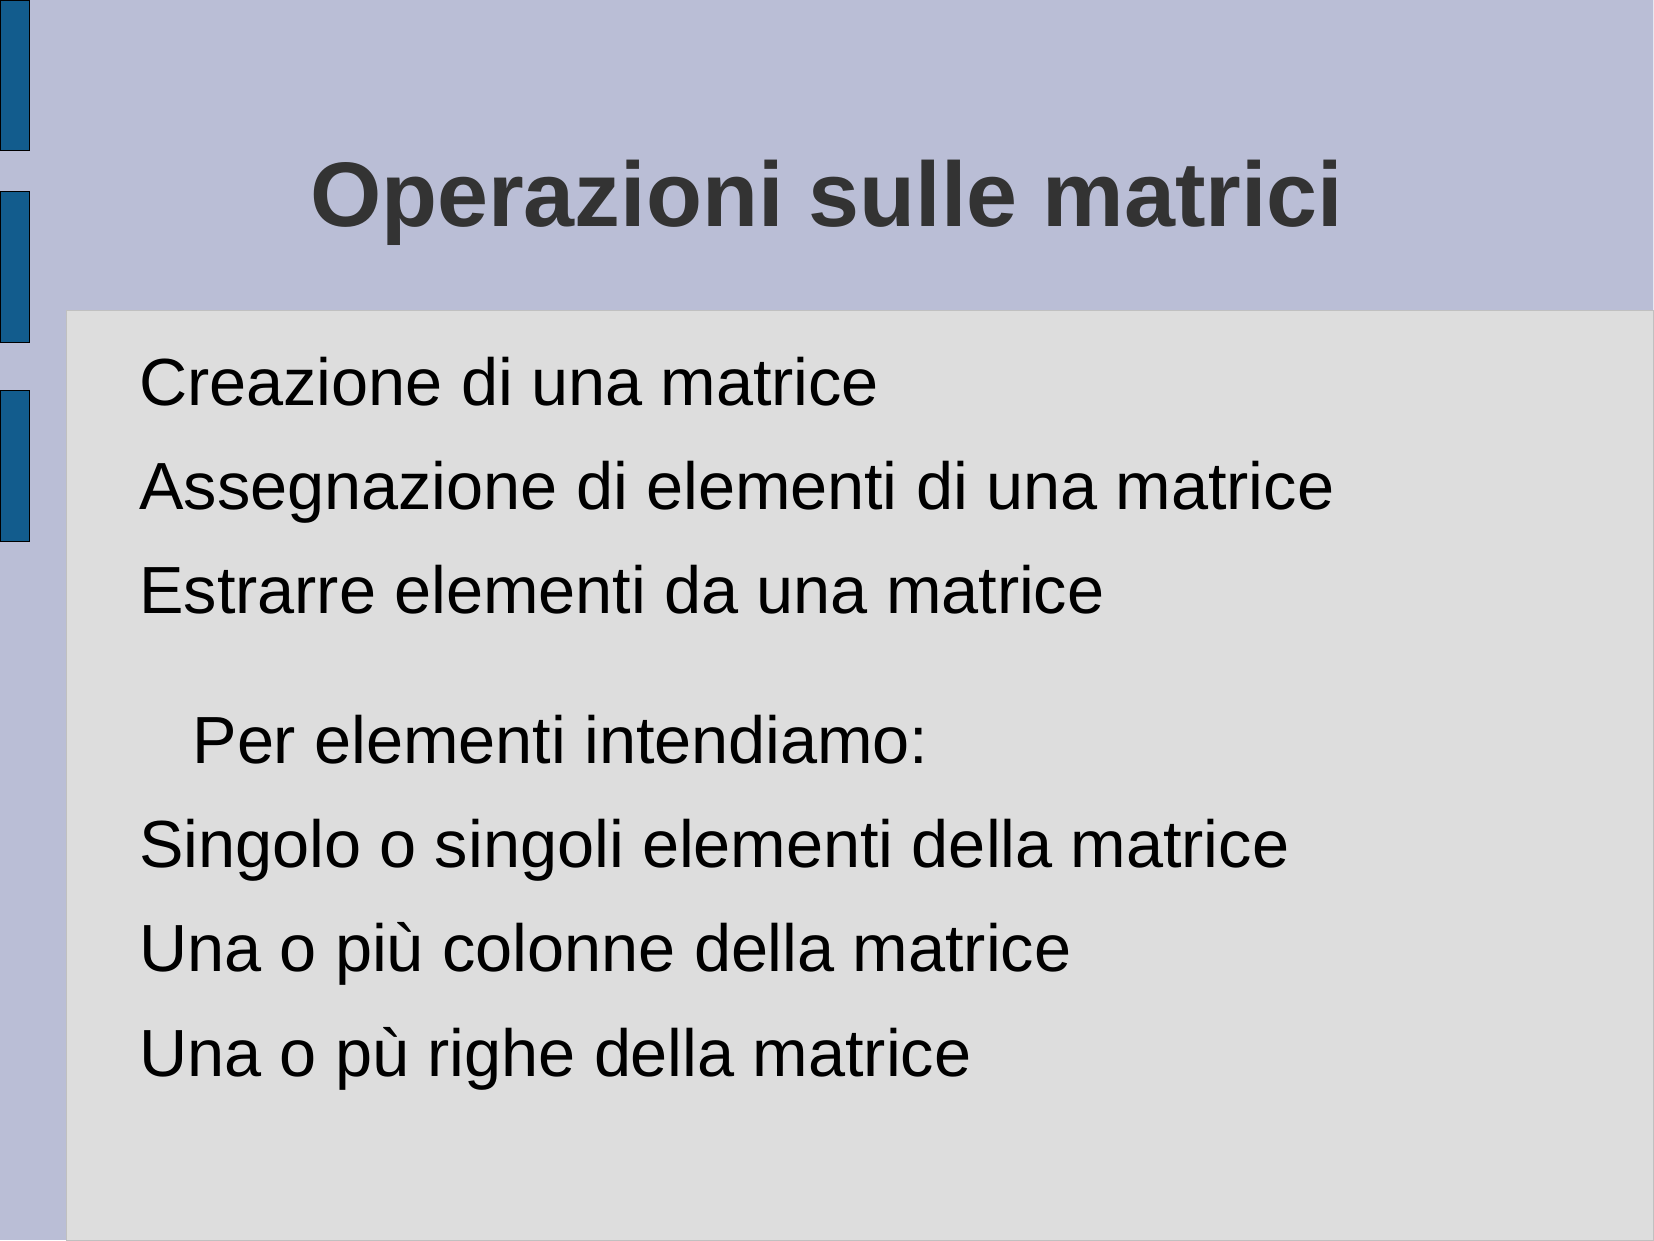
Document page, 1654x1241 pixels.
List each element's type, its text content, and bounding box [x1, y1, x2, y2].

list Creazione di una matrice Assegnazione di elementi di una matrice Estrarre elementi da una matrice Per elementi intendiamo: Singolo o singoli elementi della matrice Una o più colonne della matrice Una o pù righe della matrice [121, 344, 1534, 1112]
title Operazioni sulle matrici [121, 98, 1534, 291]
